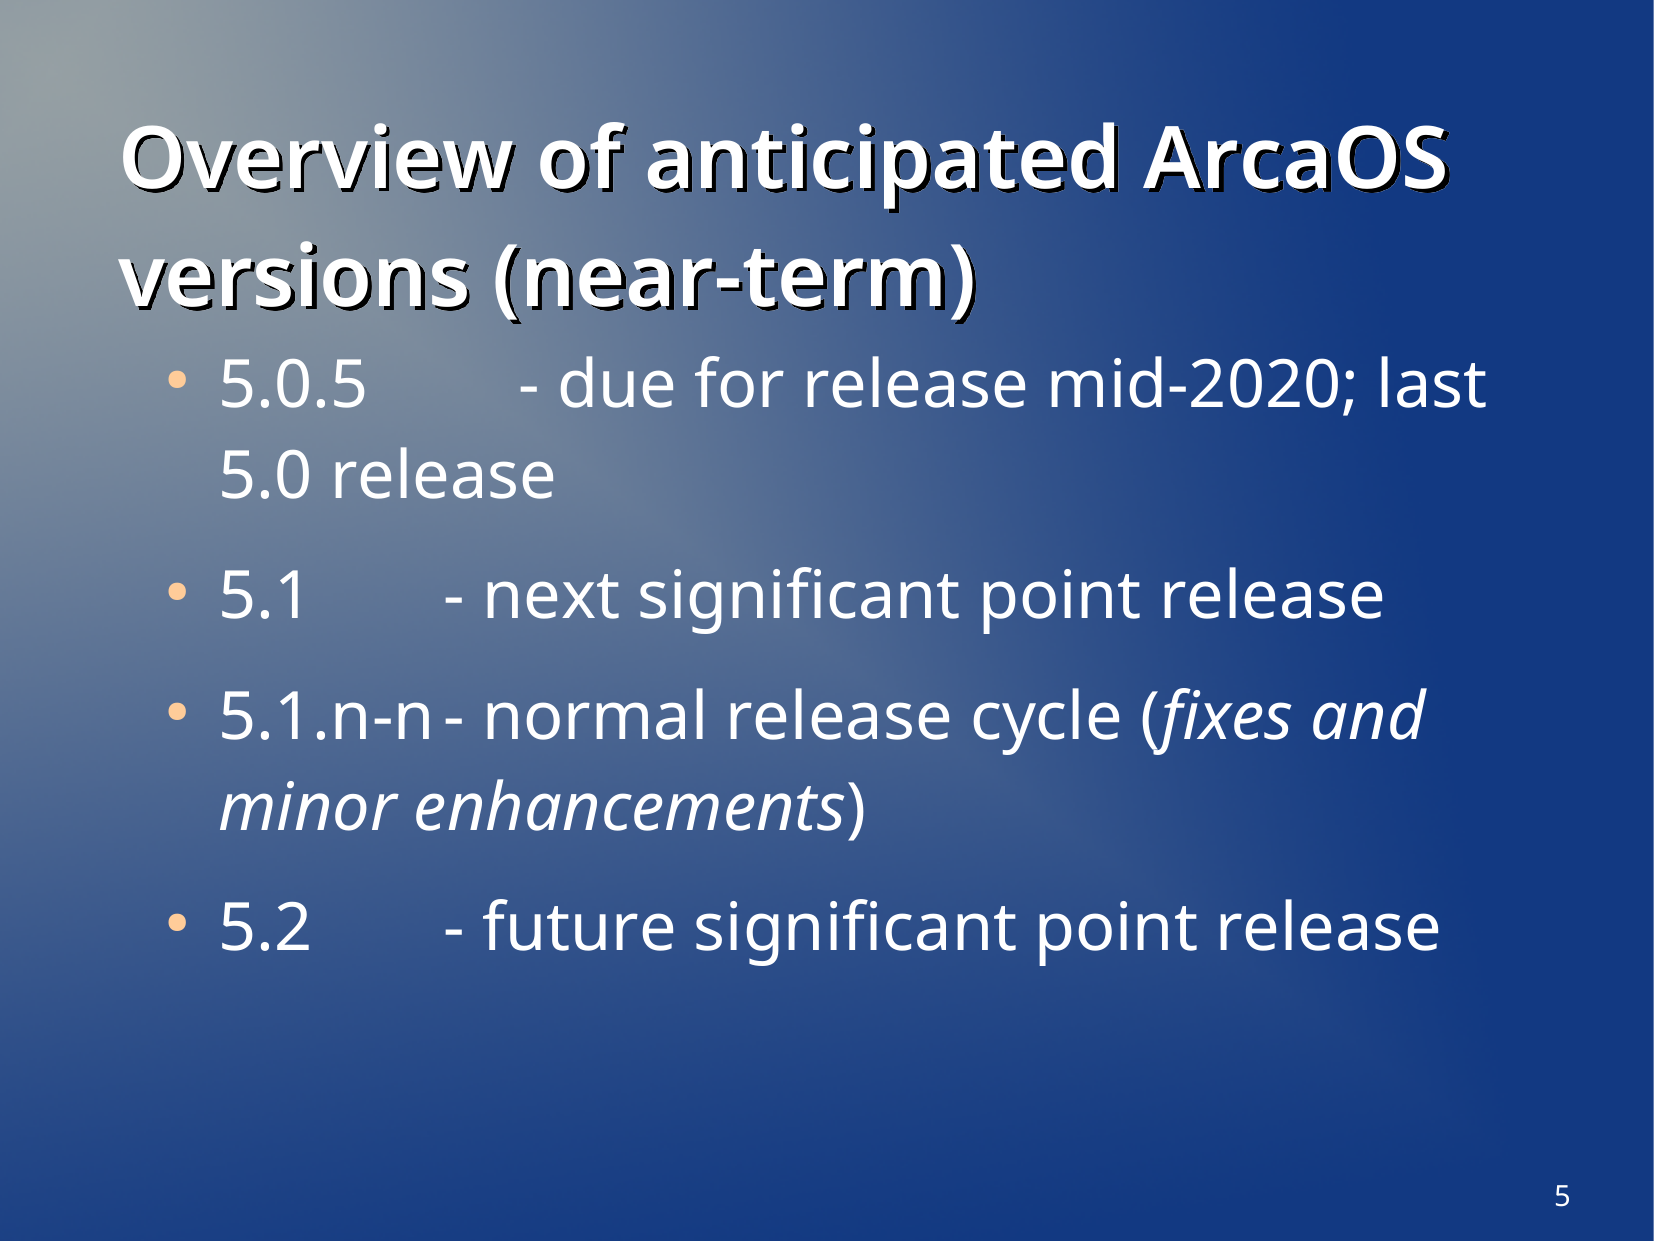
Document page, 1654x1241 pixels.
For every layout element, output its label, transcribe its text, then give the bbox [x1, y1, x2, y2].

list 5.0.5 - due for release mid-2020; last 5.0 release 5.1 - next significant point release 5.1.n-n - normal release cycle (fixes and minor enhancements) 5.2 - future significant point release [147, 336, 1506, 1043]
picture [0, 0, 1654, 1241]
title Overview of anticipated ArcaOS versions (near-term) [118, 96, 1536, 314]
